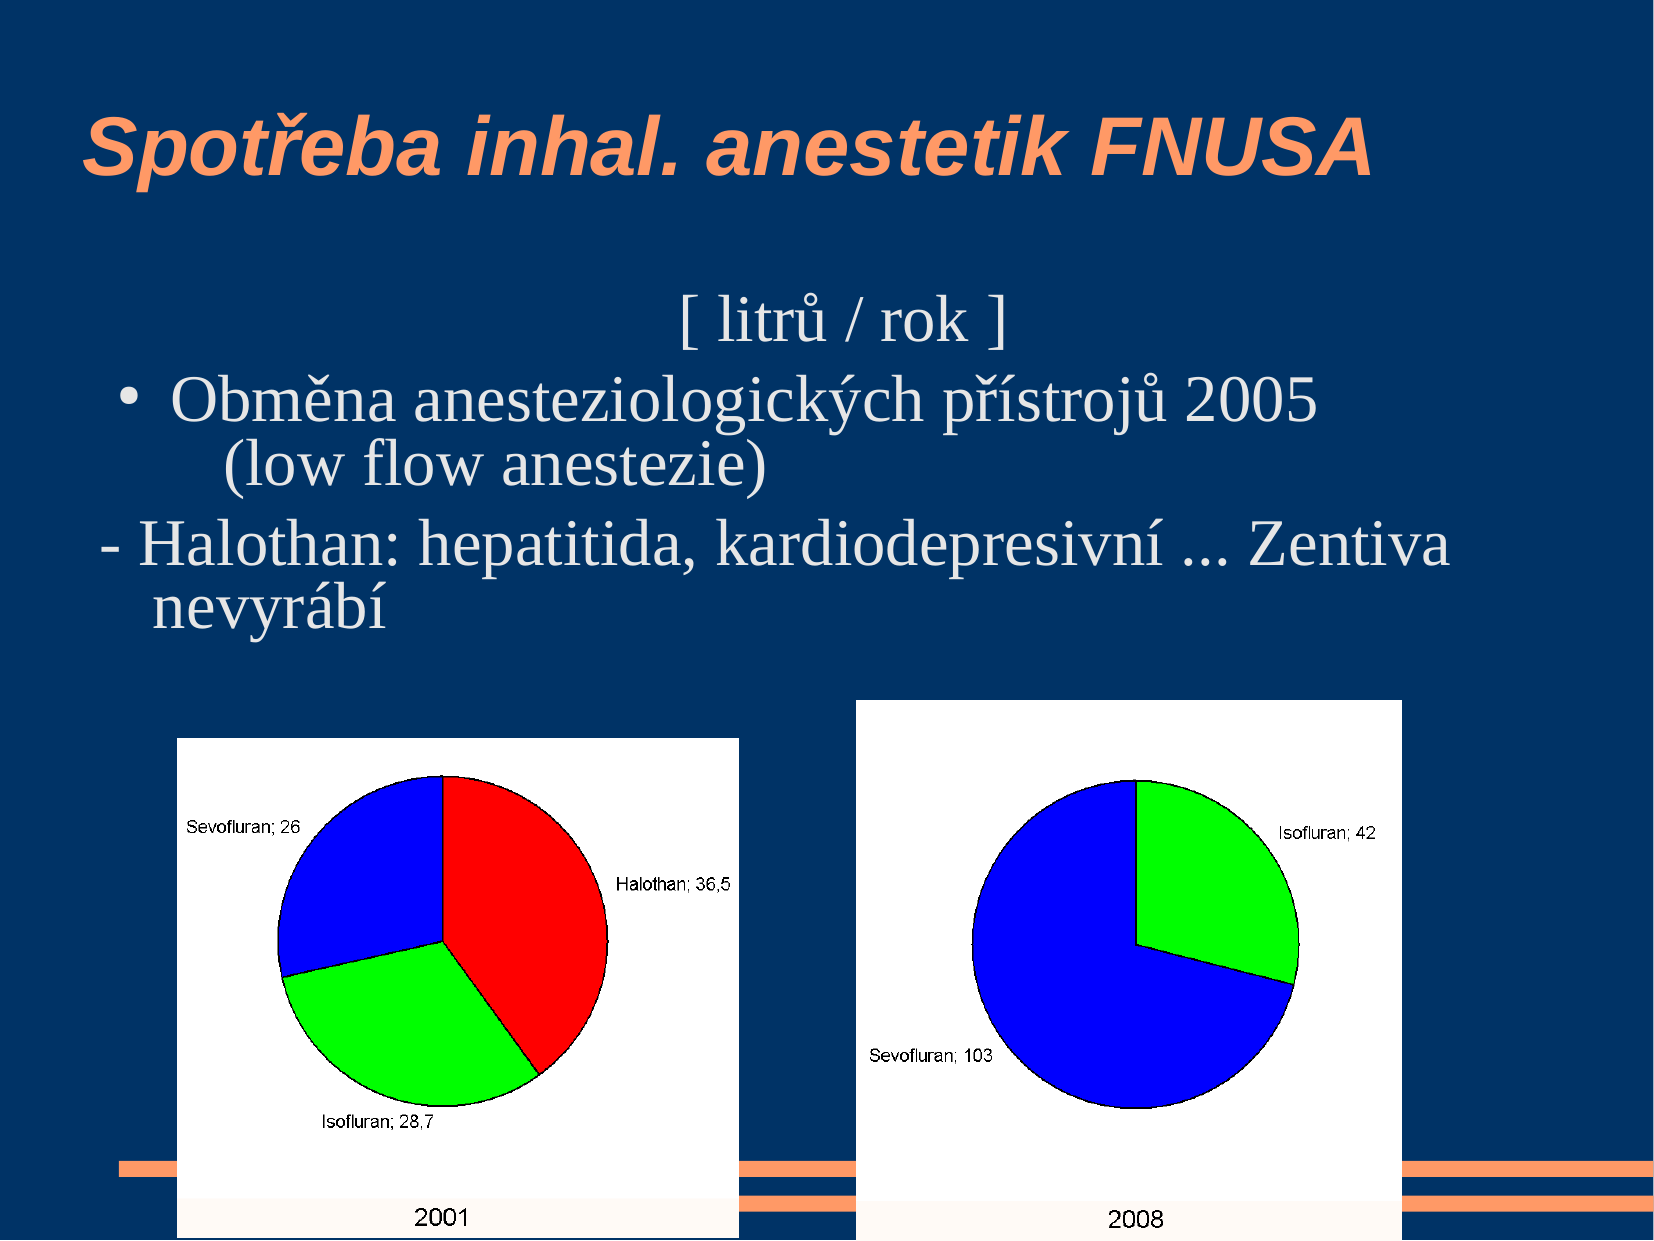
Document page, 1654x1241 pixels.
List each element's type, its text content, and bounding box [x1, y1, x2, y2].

list [ litrů / rok ] Obměna anesteziologických přístrojů 2005 (low flow anestezie) - Halothan: hepatitida, kardiodepresivní ... Zentiva nevyrábí [82, 290, 1571, 1094]
picture [177, 738, 739, 1238]
picture [856, 700, 1402, 1241]
title Spotřeba inhal. anestetik FNUSA [82, 56, 1571, 250]
